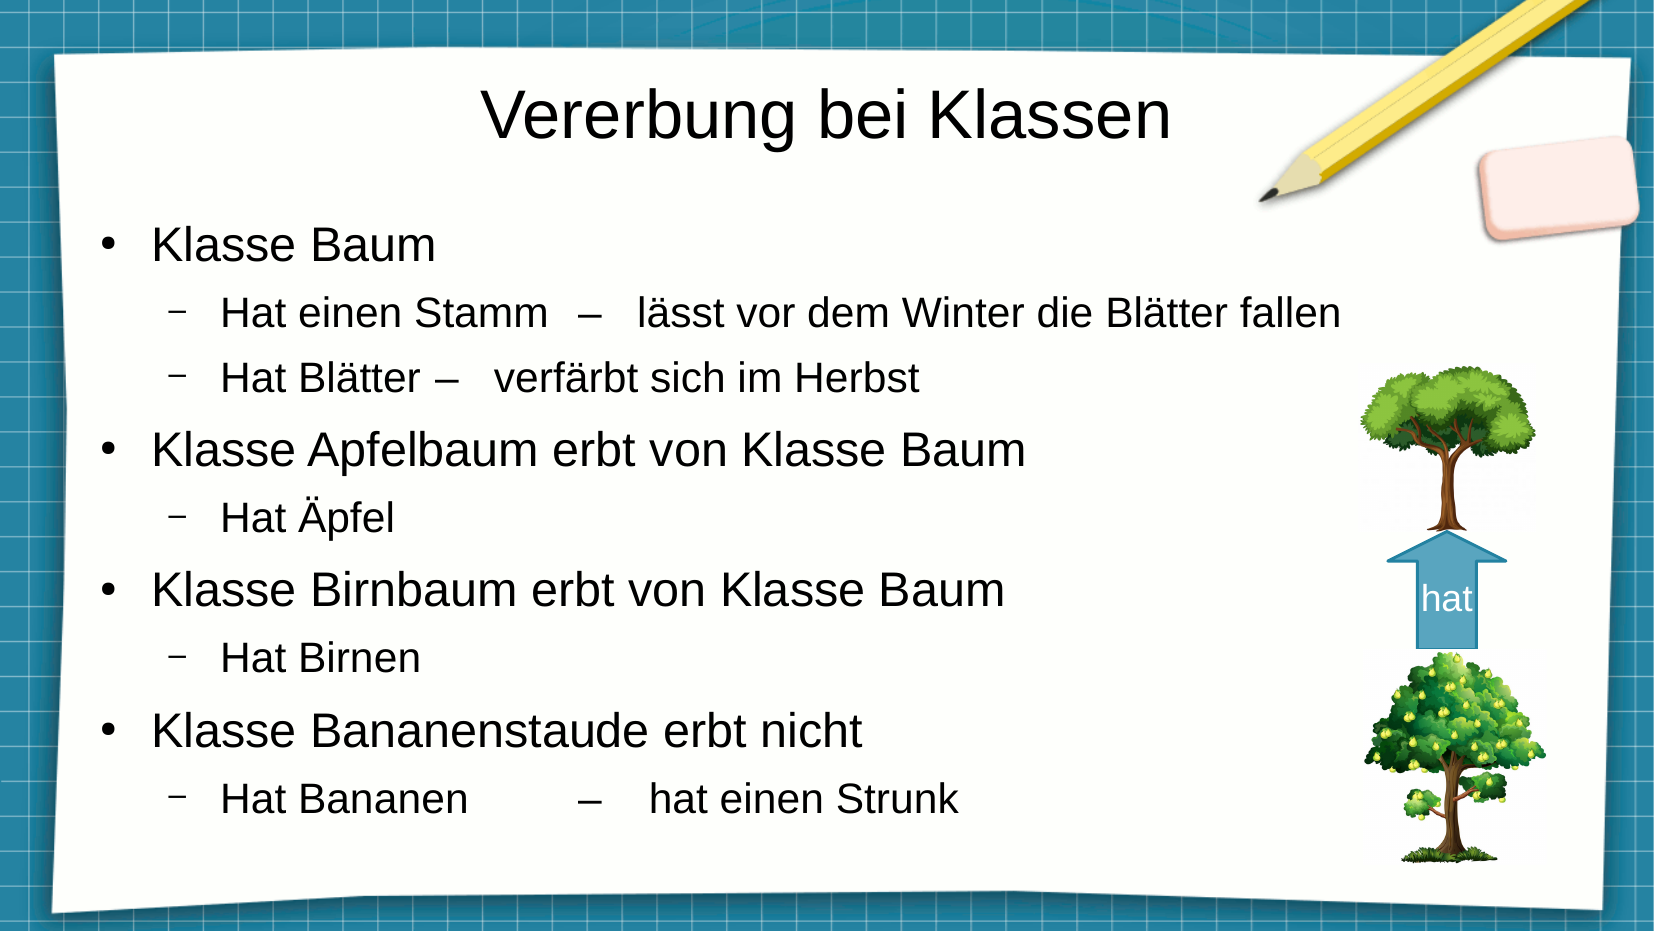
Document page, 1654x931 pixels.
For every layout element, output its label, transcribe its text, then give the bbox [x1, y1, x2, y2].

title Vererbung bei Klassen [82, 37, 1571, 193]
picture [0, 0, 1654, 931]
list Klasse Baum Hat einen Stamm – lässt vor dem Winter die Blätter fallen Hat Blätter – verfärbt sich im Herbst Klasse Apfelbaum erbt von Klasse Baum Hat Äpfel Klasse Birnbaum erbt von Klasse Baum Hat Birnen Klasse Bananenstaude erbt nicht Hat Bananen – hat einen Strunk [82, 217, 1571, 827]
text_box hat [1387, 531, 1506, 649]
